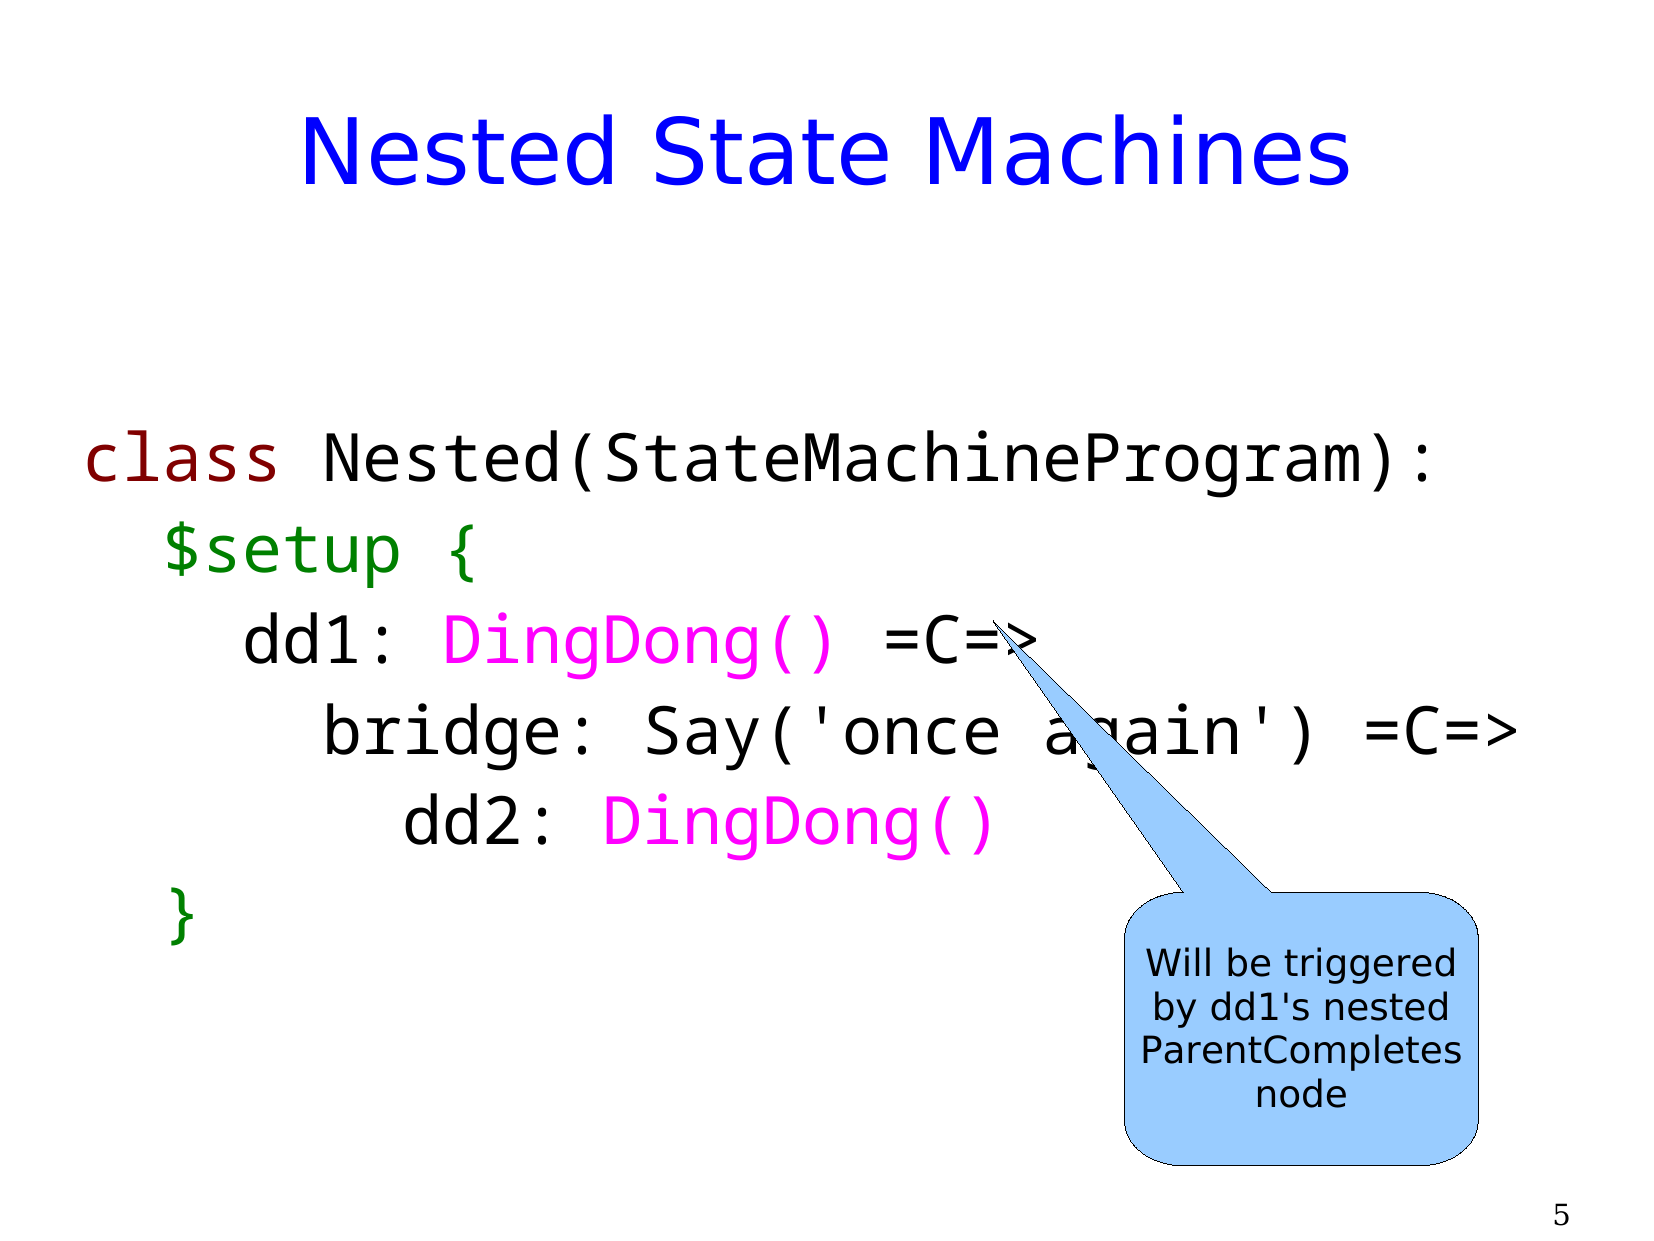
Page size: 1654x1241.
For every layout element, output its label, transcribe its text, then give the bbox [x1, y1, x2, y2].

text_box Will be triggered by dd1's nested ParentCompletes node [993, 620, 1479, 1166]
list class Nested(StateMachineProgram): $setup { dd1: DingDong() =C=> bridge: Say('once again') =C=> dd2: DingDong() } [82, 290, 1571, 1109]
title Nested State Machines [82, 49, 1571, 257]
